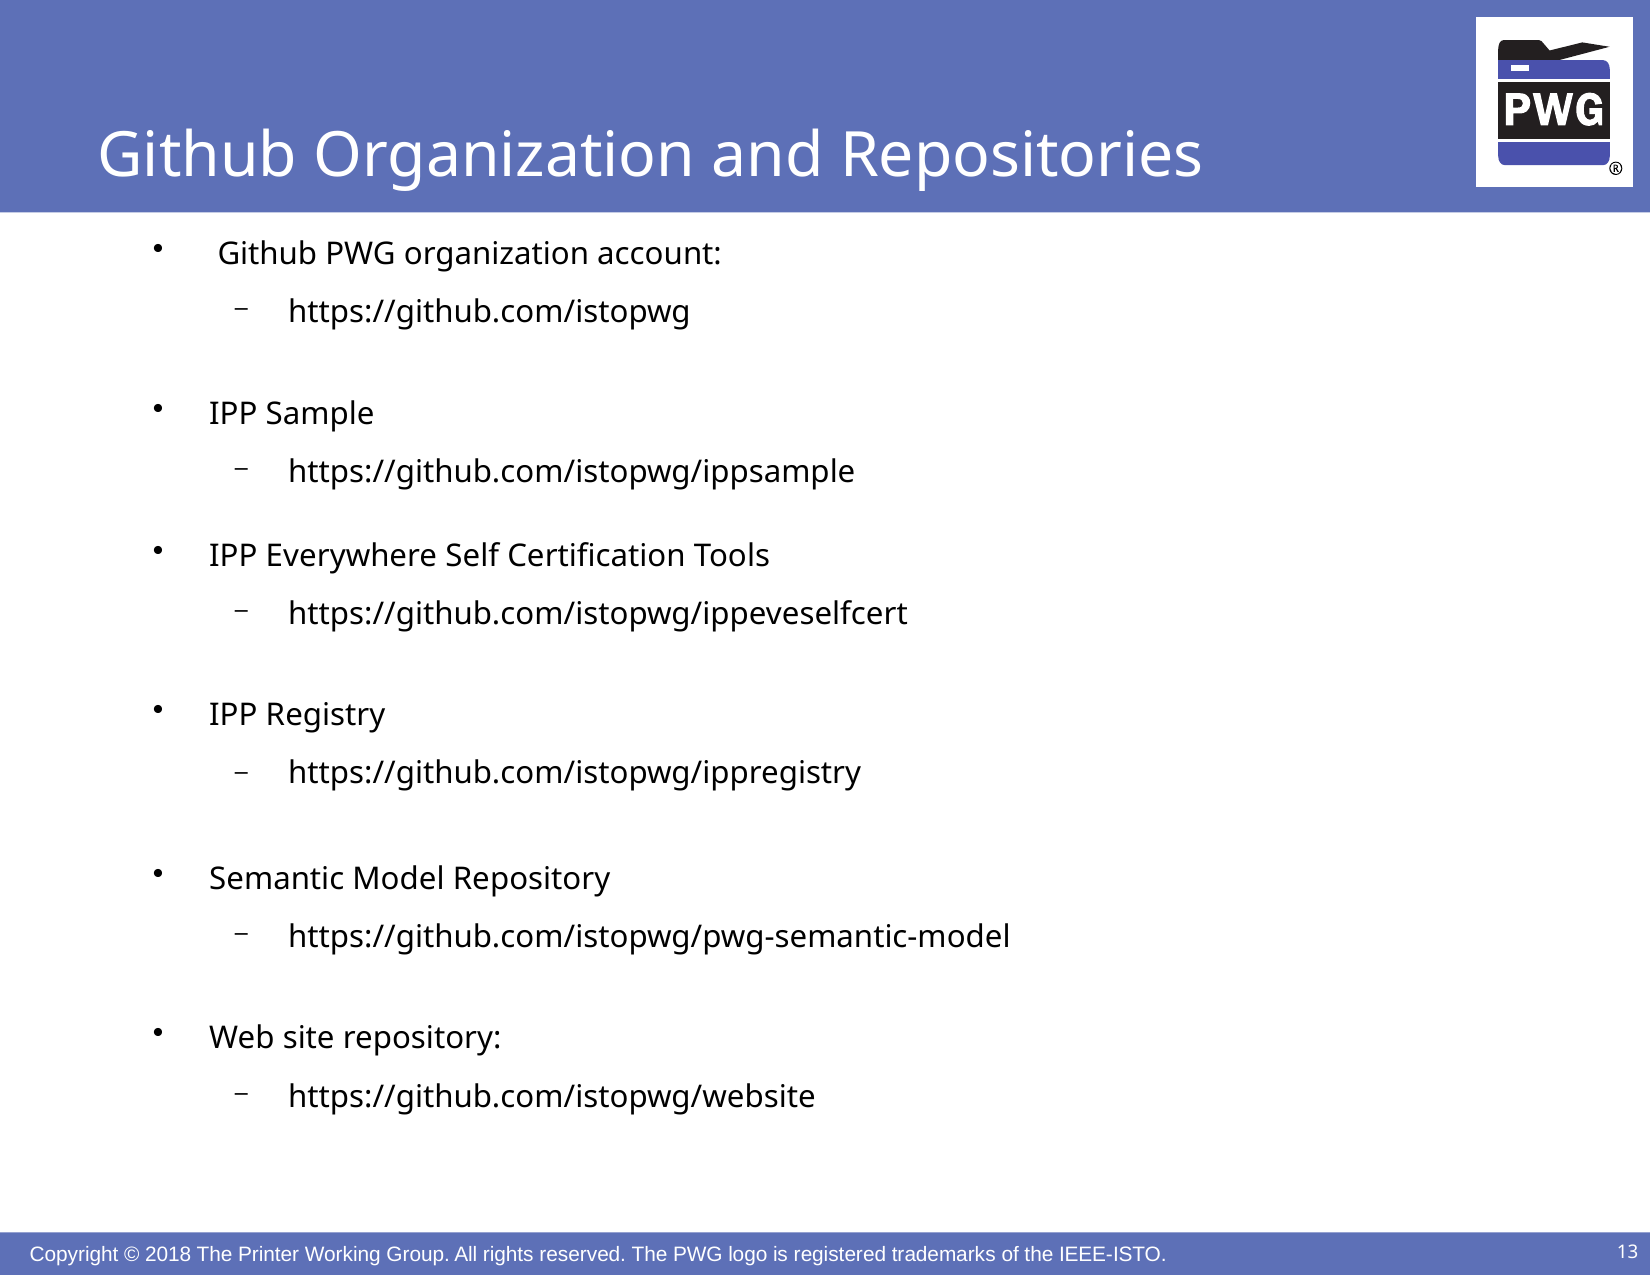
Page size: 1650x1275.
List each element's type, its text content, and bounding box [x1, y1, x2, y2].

list Github PWG organization account: https://github.com/istopwg IPP Sample https://github.com/istopwg/ippsample IPP Everywhere Self Certification Tools https://github.com/istopwg/ippeveselfcert IPP Registry https://github.com/istopwg/ippregistry Semantic Model Repository https://github.com/istopwg/pwg-semantic-model Web site repository: https://github.com/istopwg/website [138, 225, 1623, 1203]
title Github Organization and Repositories [82, 8, 1449, 198]
